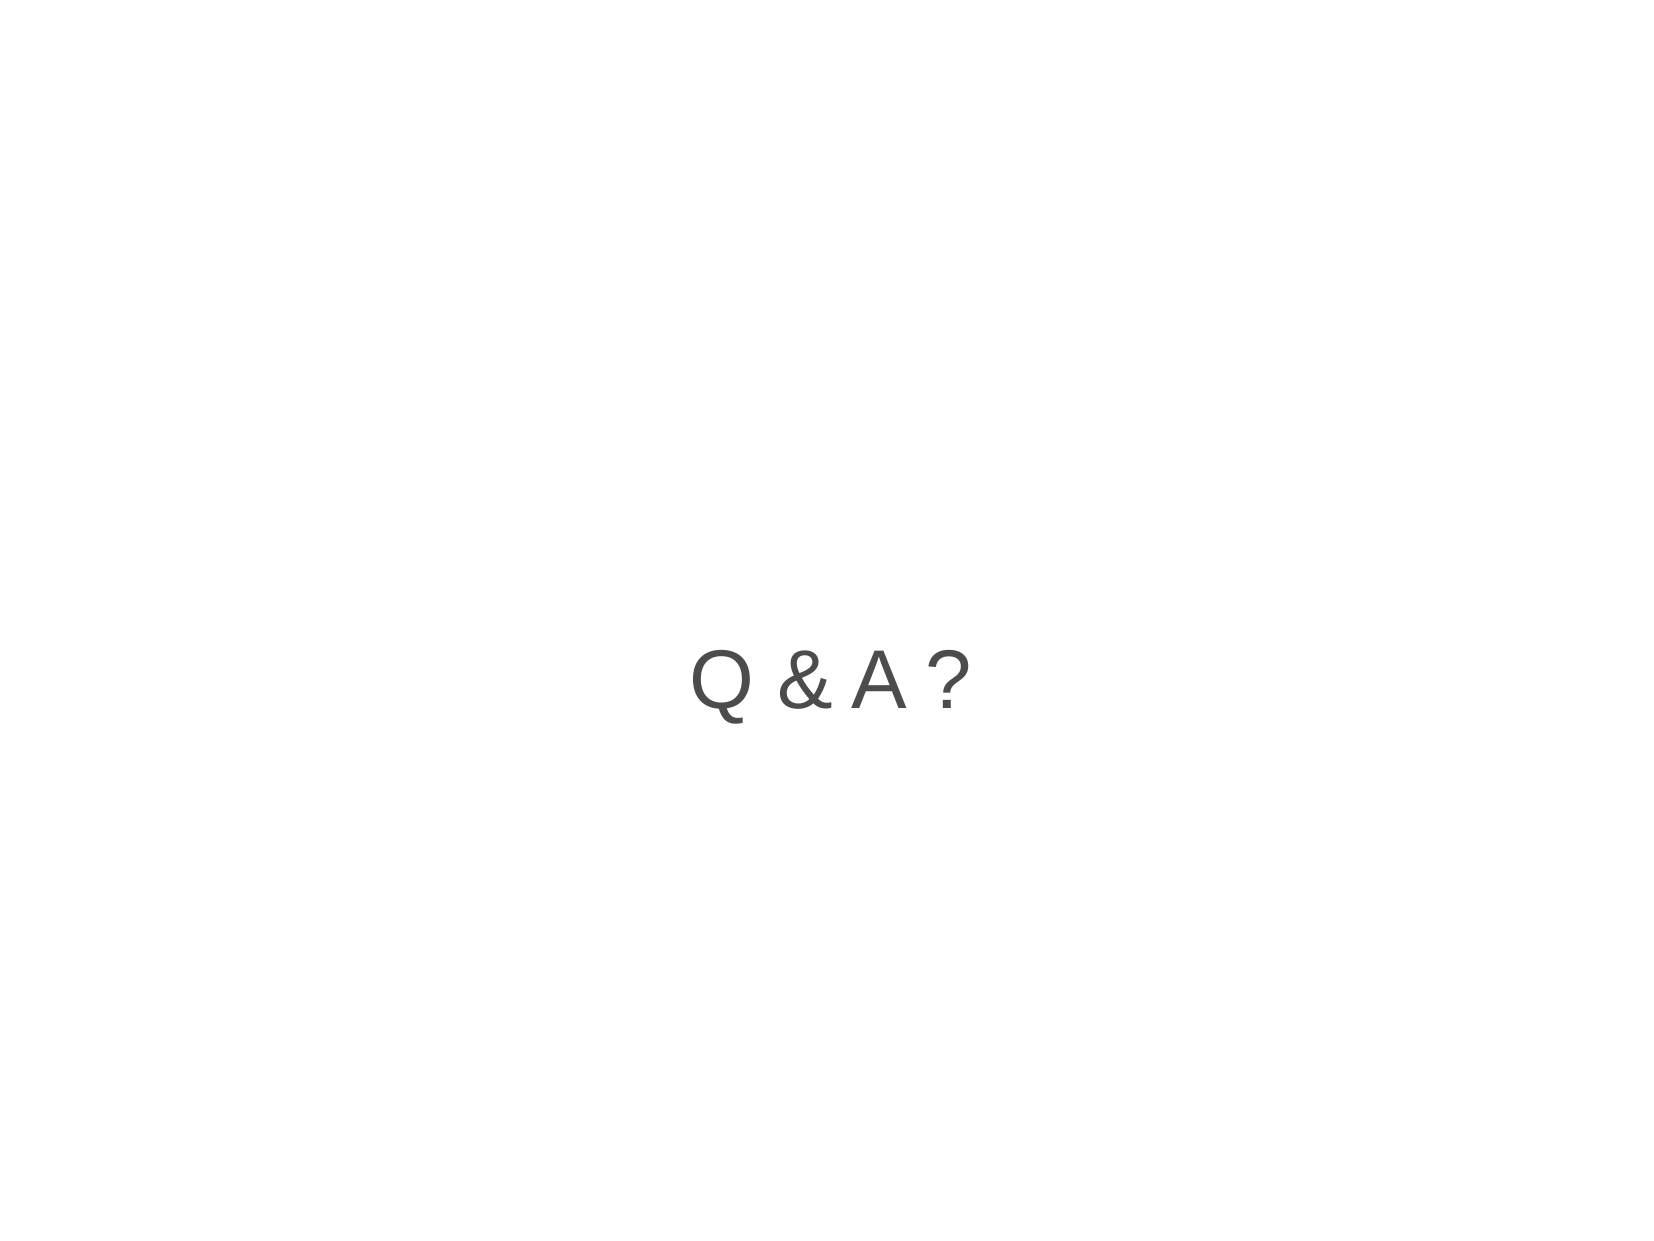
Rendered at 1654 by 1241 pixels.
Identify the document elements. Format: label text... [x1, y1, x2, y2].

subtitle Q & A ? [86, 262, 1576, 1163]
